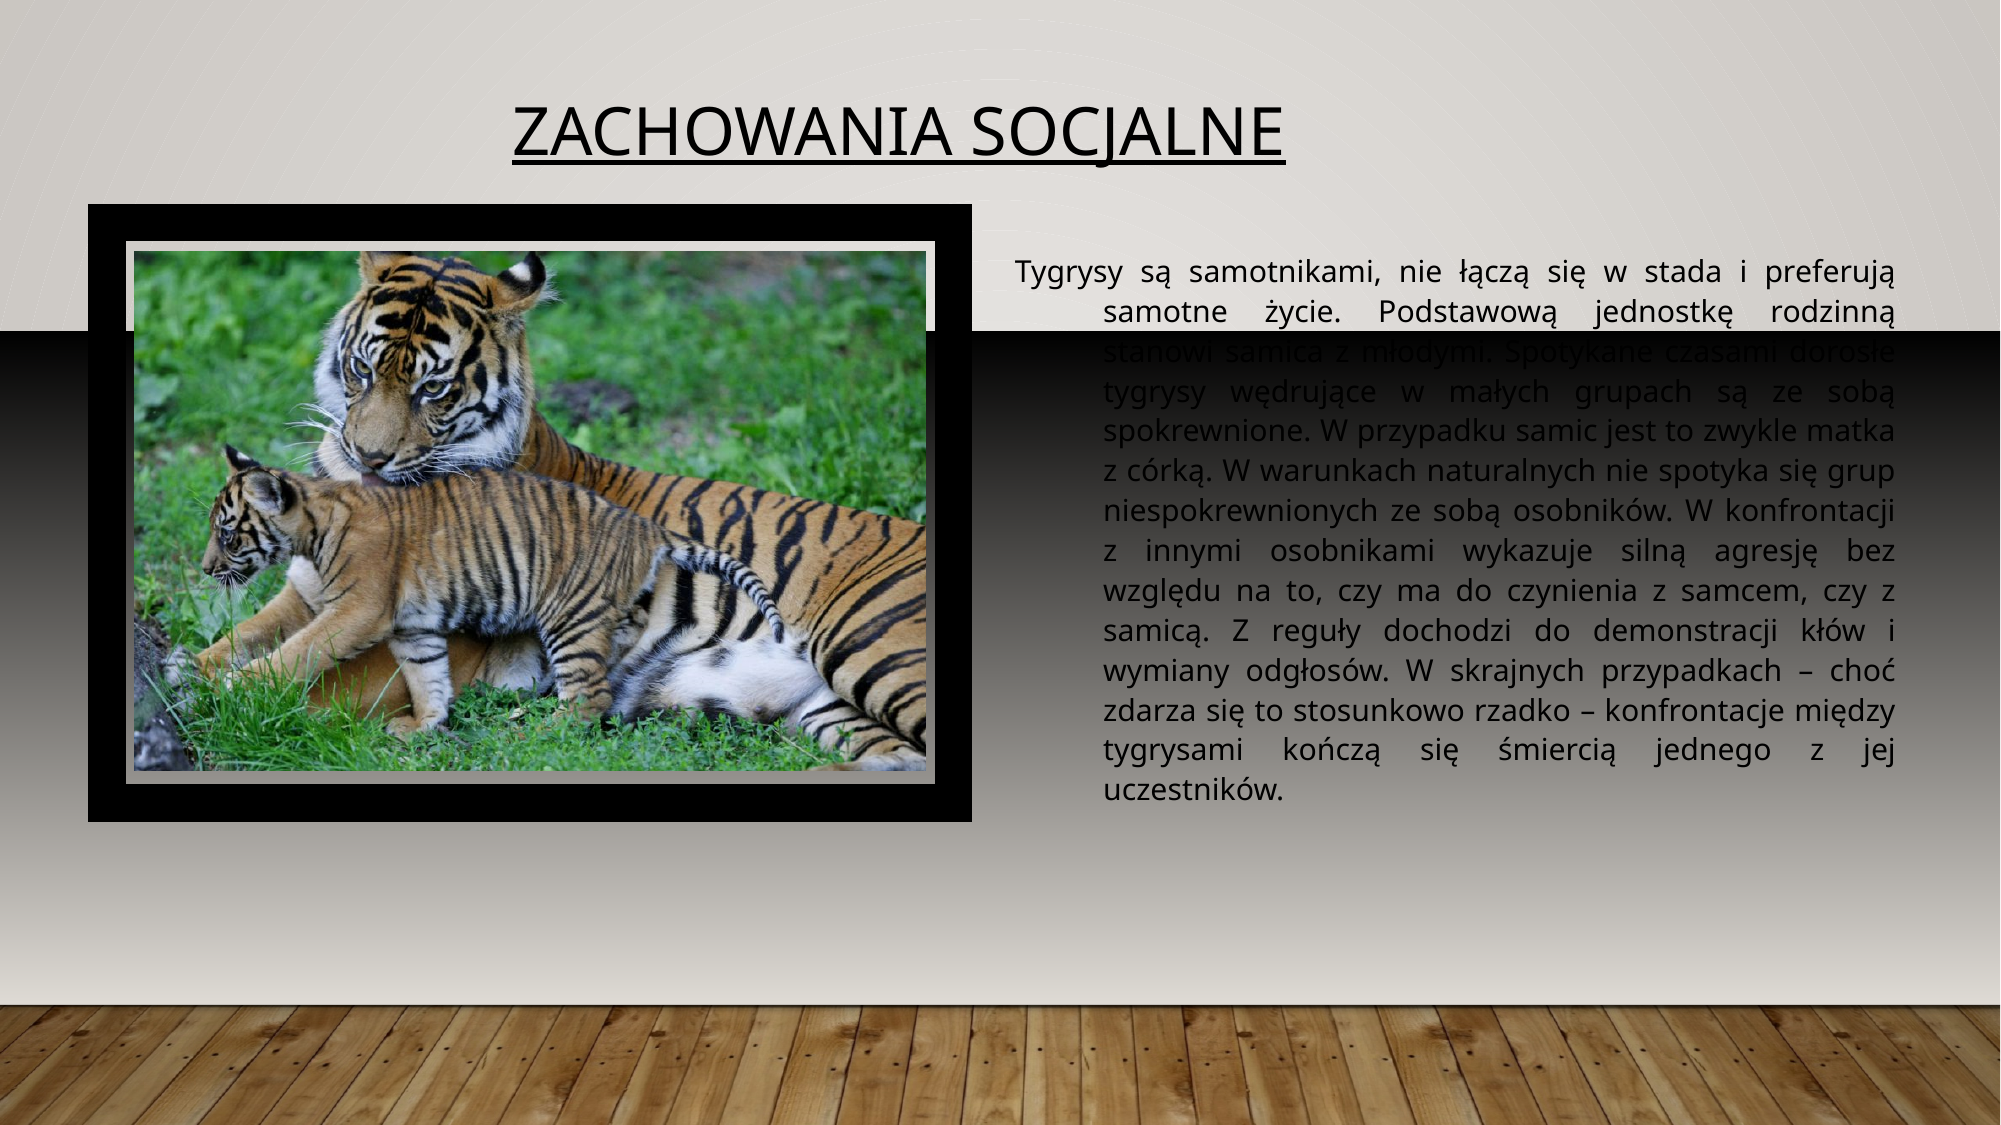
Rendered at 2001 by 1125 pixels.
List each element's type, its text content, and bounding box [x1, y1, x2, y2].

title Zachowania socjalne [497, 57, 1659, 178]
picture [125, 241, 935, 785]
list Tygrysy są samotnikami, nie łączą się w stada i preferują samotne życie. Podstawową jednostkę rodzinną stanowi samica z młodymi. Spotykane czasami dorosłe tygrysy wędrujące w małych grupach są ze sobą spokrewnione. W przypadku samic jest to zwykle matka z córką. W warunkach naturalnych nie spotyka się grup niespokrewnionych ze sobą osobników. W konfrontacji z innymi osobnikami wykazuje silną agresję bez względu na to, czy ma do czynienia z samcem, czy z samicą. Z reguły dochodzi do demonstracji kłów i wymiany odgłosów. W skrajnych przypadkach – choć zdarza się to stosunkowo rzadko – konfrontacje między tygrysami kończą się śmiercią jednego z jej uczestników. [999, 241, 1911, 817]
